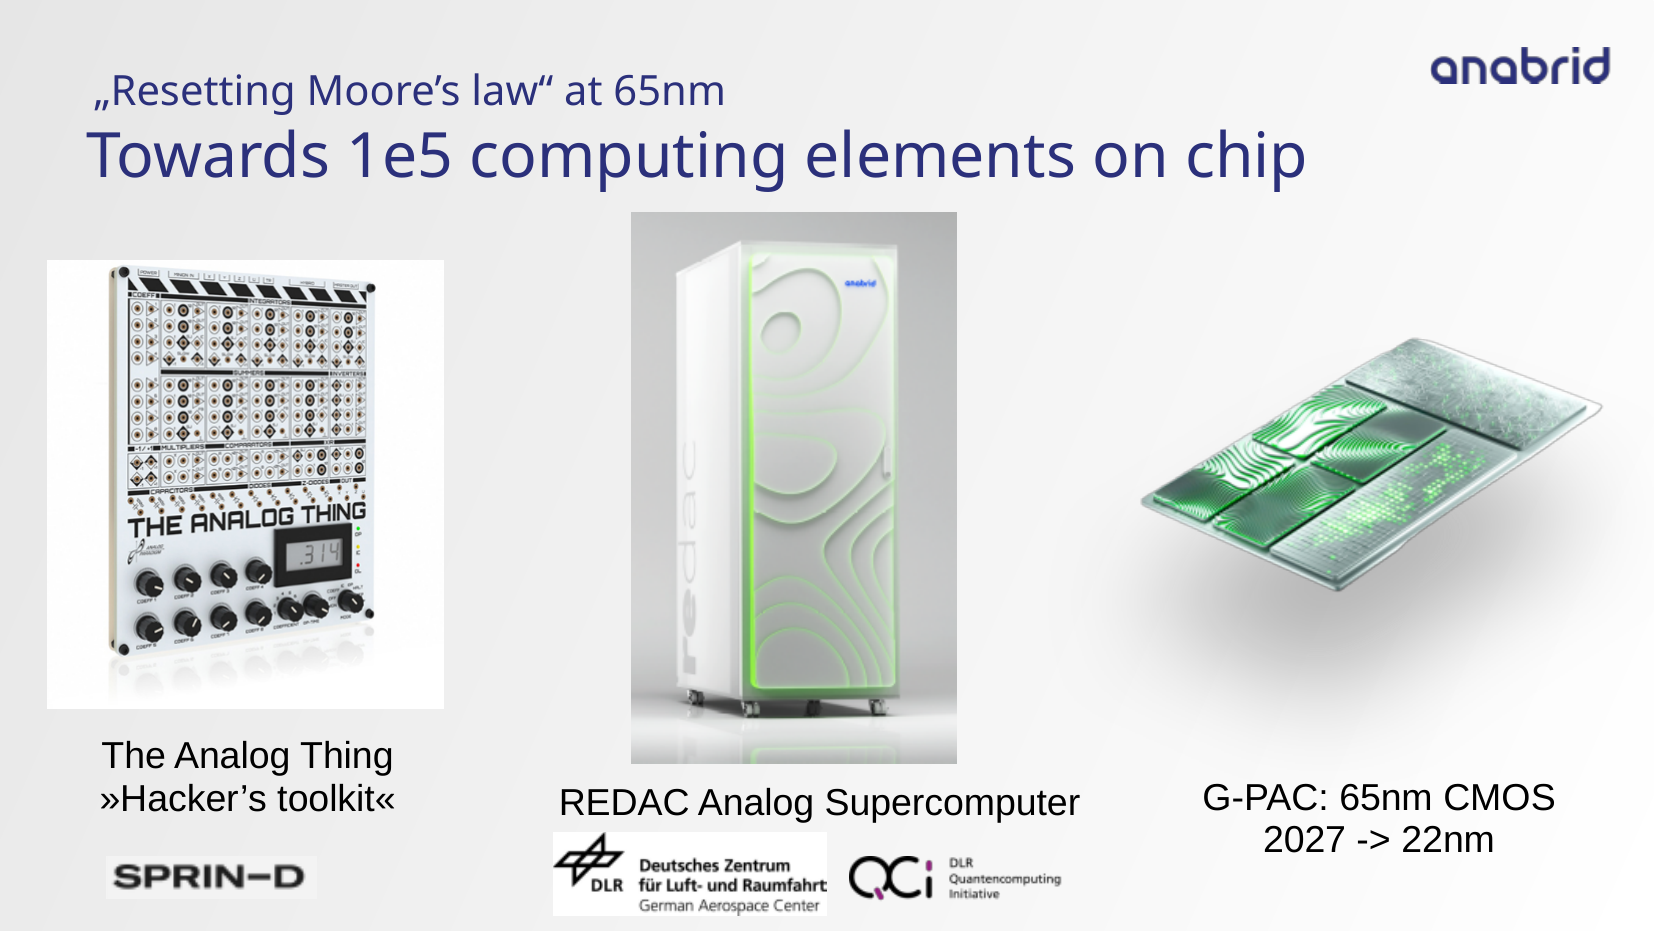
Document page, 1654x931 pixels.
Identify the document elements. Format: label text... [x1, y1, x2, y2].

picture [849, 873, 1063, 903]
picture [1127, 324, 1624, 604]
picture [631, 212, 957, 764]
picture [1430, 47, 1612, 84]
title Towards 1e5 computing elements on chip [86, 86, 1490, 171]
picture [47, 260, 444, 709]
text_box G-PAC: 65nm CMOS 2027 -> 22nm [1187, 769, 1571, 869]
text_box „Resetting Moore’s law“ at 65nm [78, 53, 1034, 116]
picture [106, 856, 317, 899]
text_box The Analog Thing »Hacker’s toolkit« [84, 727, 475, 827]
text_box REDAC Analog Supercomputer [543, 773, 1097, 873]
picture [553, 873, 827, 916]
